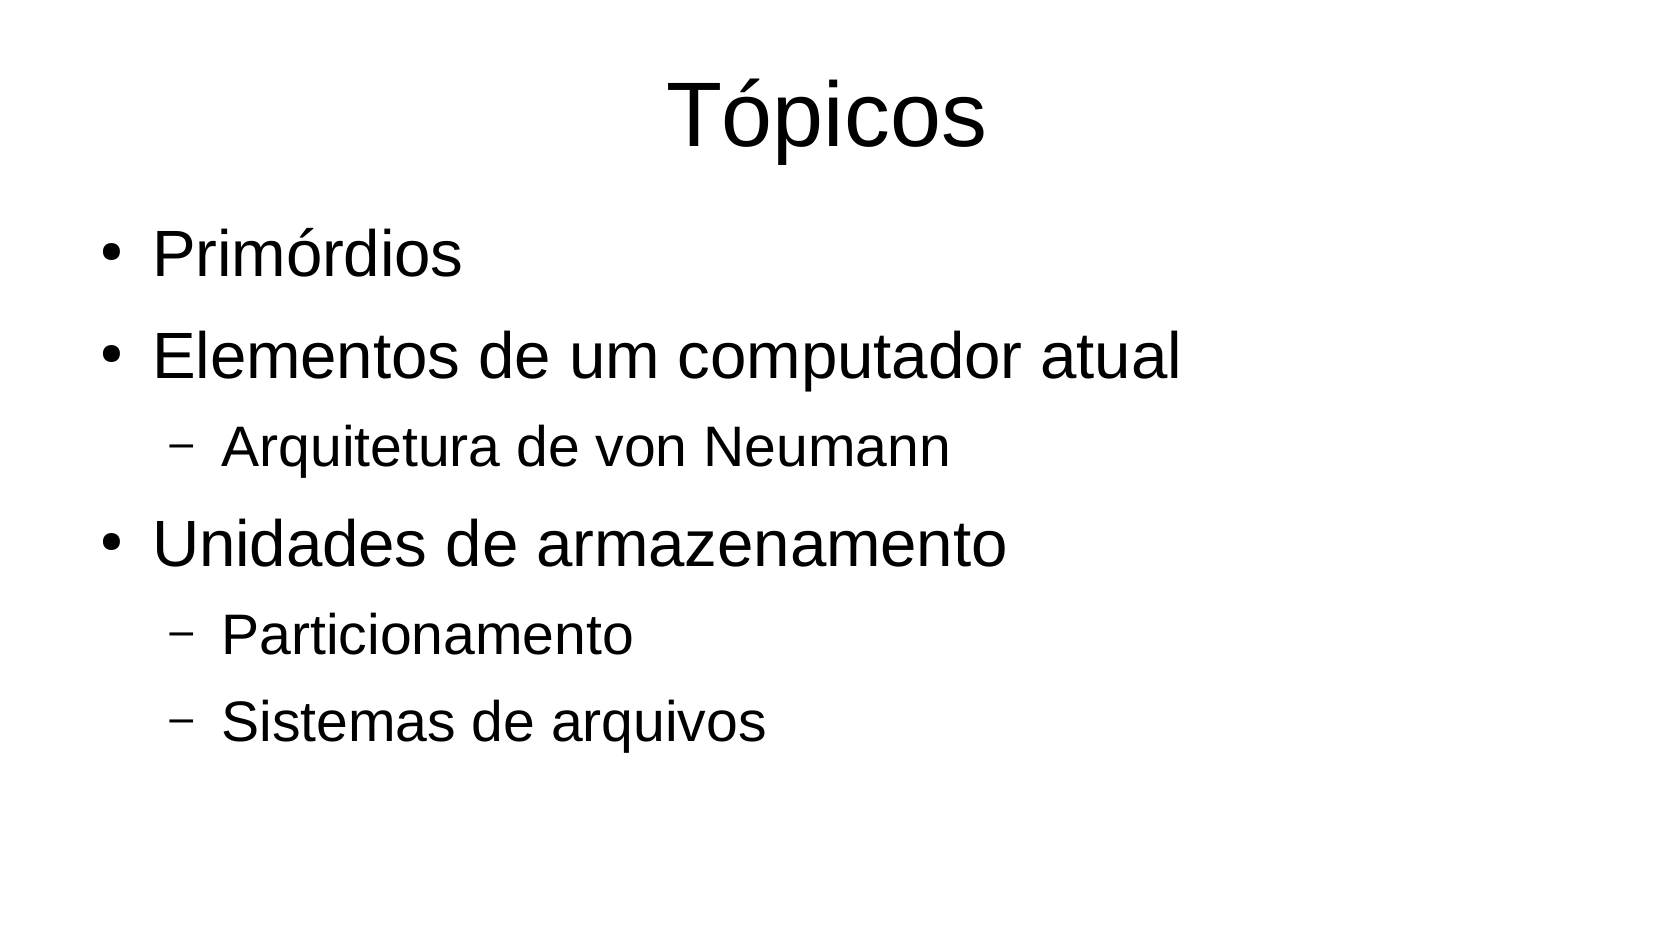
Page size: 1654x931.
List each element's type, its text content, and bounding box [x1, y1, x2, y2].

list Primórdios Elementos de um computador atual Arquitetura de von Neumann Unidades de armazenamento Particionamento Sistemas de arquivos [82, 217, 1571, 758]
title Tópicos [82, 37, 1571, 193]
